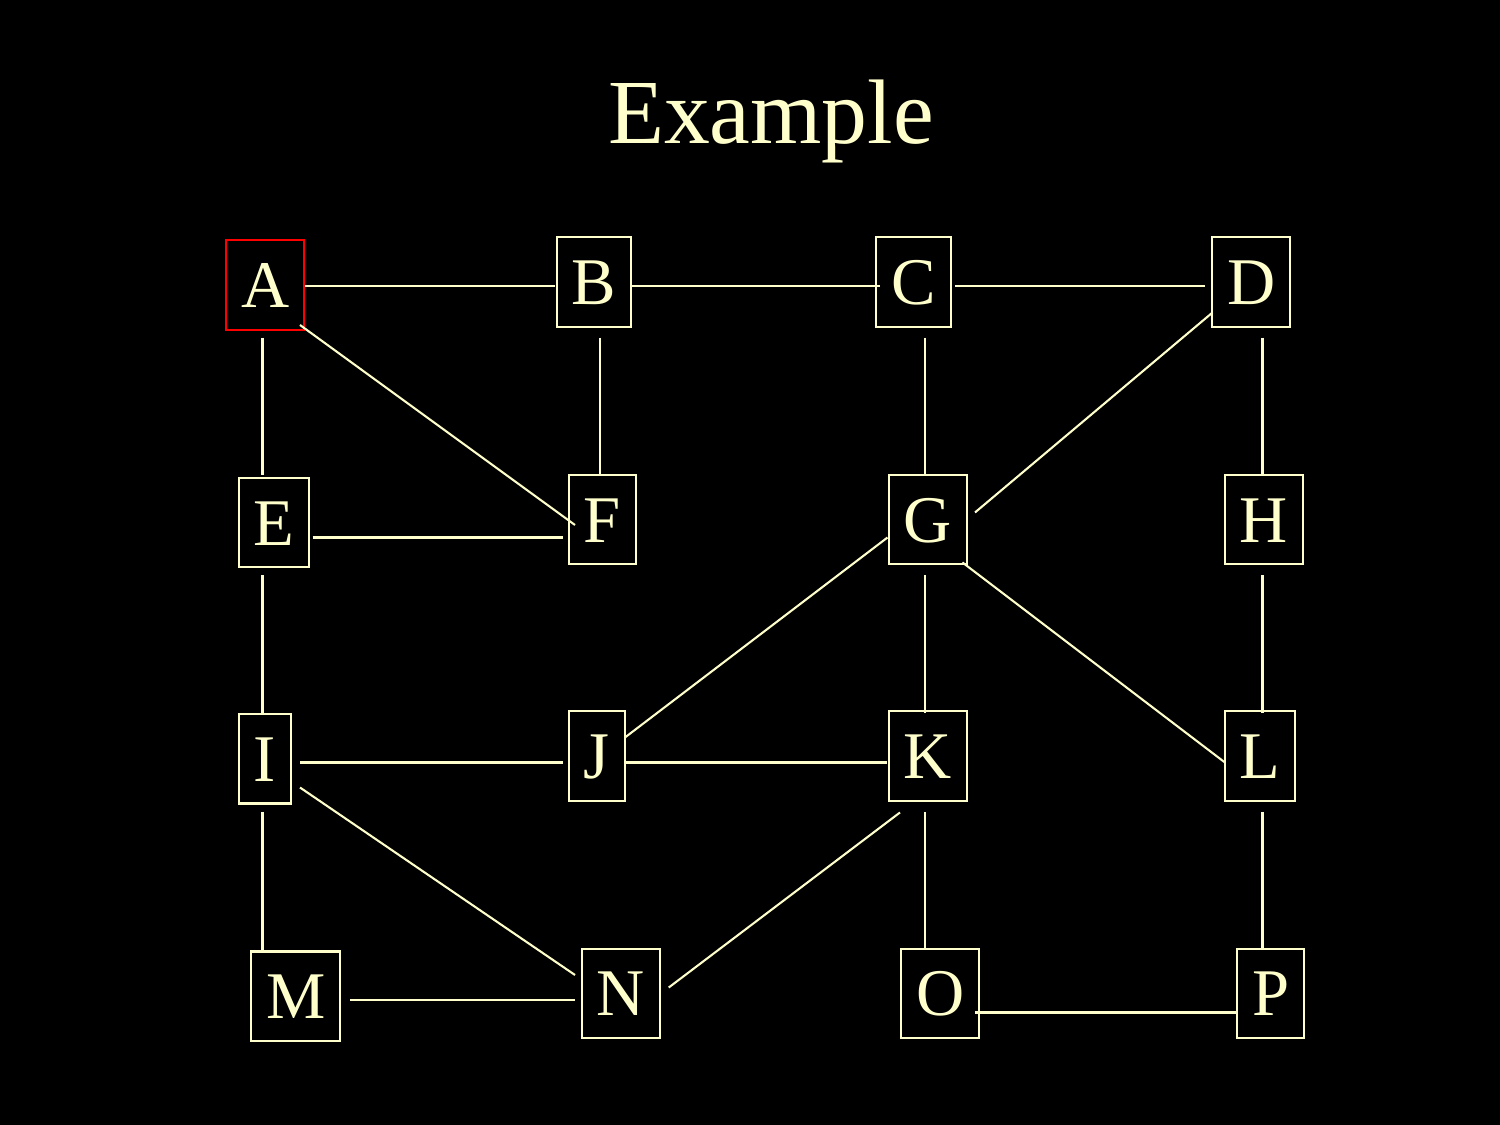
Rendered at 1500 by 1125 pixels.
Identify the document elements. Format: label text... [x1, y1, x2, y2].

text_box J [569, 711, 625, 801]
text_box F [569, 474, 636, 565]
text_box E [238, 477, 310, 568]
text_box N [581, 948, 660, 1039]
text_box O [901, 948, 980, 1039]
text_box K [888, 711, 967, 801]
text_box D [1212, 237, 1291, 327]
title Example [42, 37, 1500, 188]
text_box G [888, 474, 967, 565]
text_box C [876, 237, 951, 327]
text_box B [556, 237, 632, 327]
text_box M [251, 951, 341, 1042]
text_box I [238, 713, 291, 804]
text_box H [1224, 474, 1303, 565]
text_box P [1237, 948, 1305, 1039]
text_box L [1224, 711, 1296, 801]
text_box A [226, 240, 305, 330]
